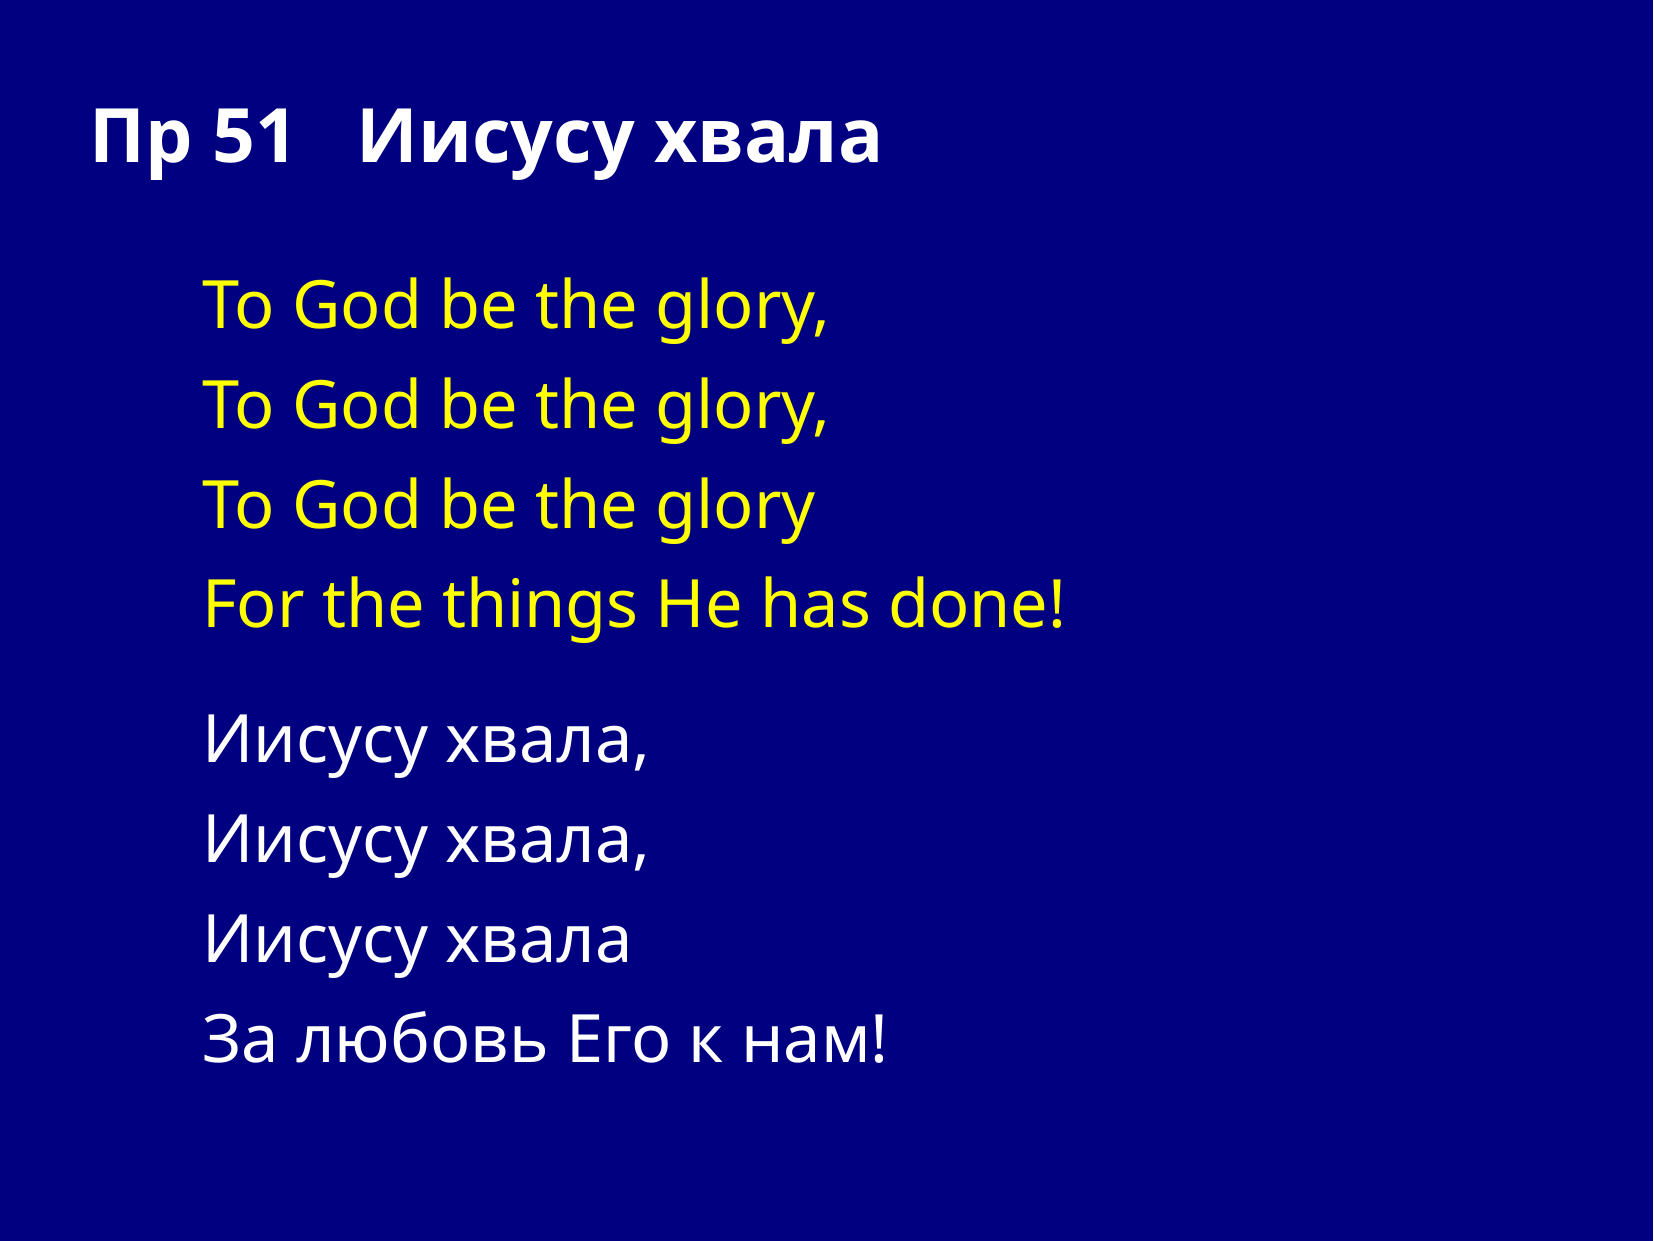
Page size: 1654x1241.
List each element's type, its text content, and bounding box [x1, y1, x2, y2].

text_box To God be the glory, To God be the glory, To God be the glory For the things He has done! [75, 188, 1576, 638]
text_box Иисусу хвала, Иисусу хвала, Иисусу хвала За любовь Его к нам! [75, 675, 1576, 1163]
text_box Пр 51 Иисусу хвала [75, 75, 1576, 188]
